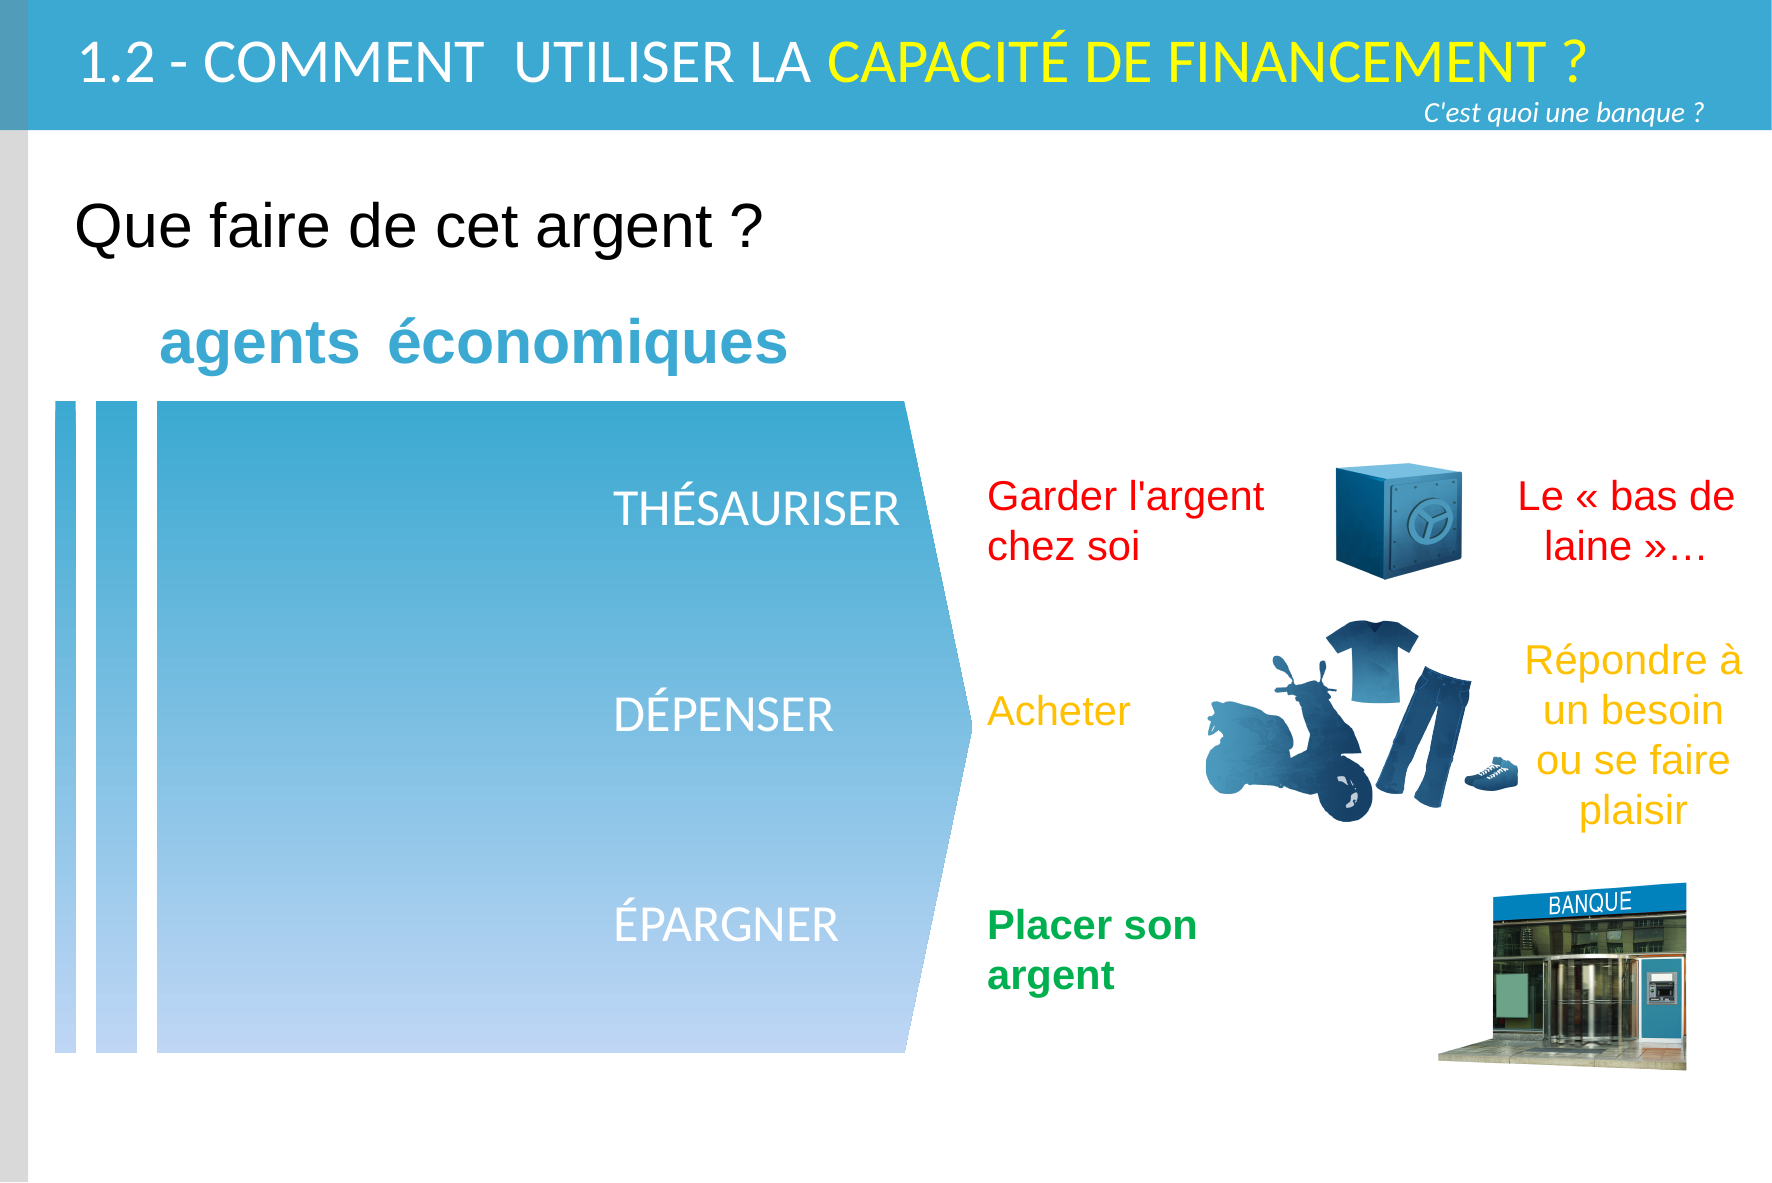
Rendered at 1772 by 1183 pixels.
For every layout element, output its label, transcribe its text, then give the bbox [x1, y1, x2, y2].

picture [1320, 452, 1468, 586]
list THÉSAURISER [613, 473, 972, 537]
text_box Garder l'argent chez soi [972, 460, 1320, 577]
text_box Acheter [972, 676, 1188, 742]
list agents [83, 301, 350, 377]
list Que faire de cet argent ? [0, 185, 1742, 261]
picture [1428, 873, 1710, 1084]
picture [1188, 608, 1520, 838]
text_box Répondre à un besoin ou se faire plaisir [1507, 625, 1761, 841]
list ÉPARGNER [613, 889, 972, 953]
list 1.2 - COMMENT UTILISER LA CAPACITÉ DE FINANCEMENT ? [0, 19, 1772, 96]
text_box Placer son argent [972, 889, 1353, 1006]
list économiques [350, 301, 827, 377]
text_box [55, 401, 76, 1053]
text_box [96, 401, 137, 1053]
text_box Le « bas de laine »… [1500, 460, 1754, 577]
list DÉPENSER [613, 679, 980, 743]
text_box [157, 401, 970, 1053]
